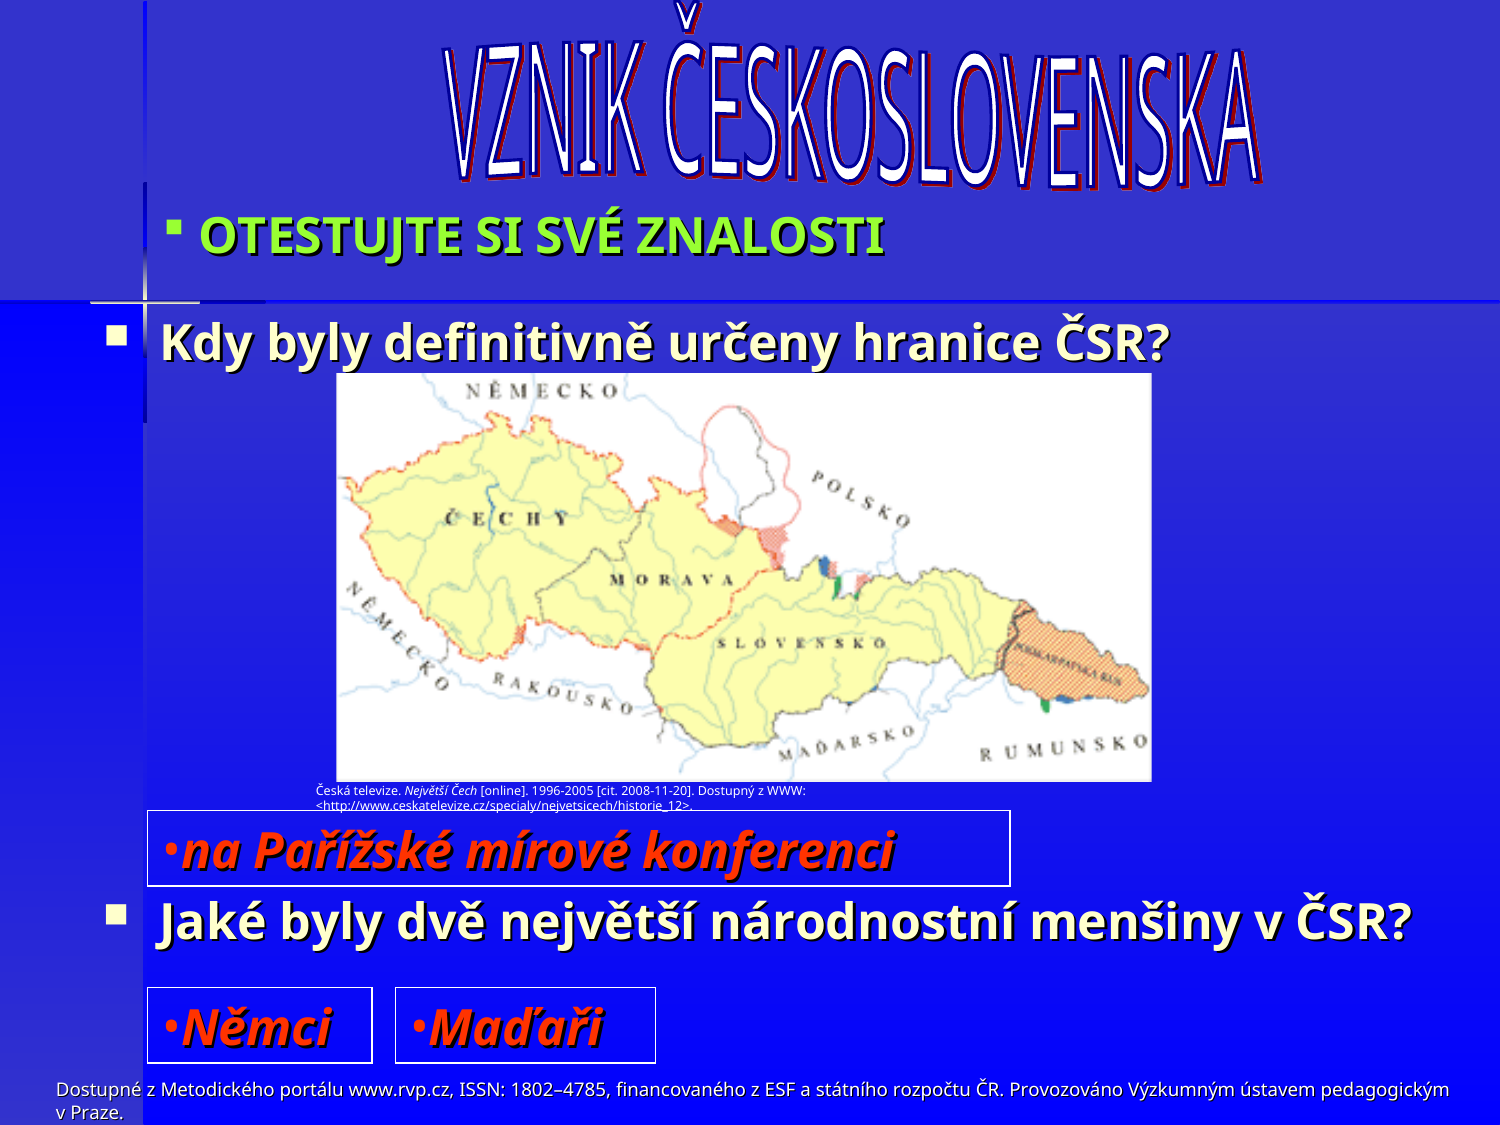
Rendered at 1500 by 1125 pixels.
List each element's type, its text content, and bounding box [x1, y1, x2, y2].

text_box VZNIK ČESKOSLOVENSKA [442, 46, 485, 179]
text_box VZNIK ČESKOSLOVENSKA [664, 41, 702, 176]
text_box VZNIK ČESKOSLOVENSKA [486, 44, 522, 177]
text_box VZNIK ČESKOSLOVENSKA [710, 44, 739, 176]
text_box VZNIK ČESKOSLOVENSKA [786, 46, 823, 179]
text_box Němci [147, 987, 373, 1064]
text_box VZNIK ČESKOSLOVENSKA [878, 49, 910, 183]
text_box VZNIK ČESKOSLOVENSKA [919, 51, 948, 183]
text_box VZNIK ČESKOSLOVENSKA [1178, 50, 1259, 185]
text_box OTESTUJTE SI SVÉ ZNALOSTI [147, 196, 987, 272]
text_box VZNIK ČESKOSLOVENSKA [578, 42, 597, 173]
text_box VZNIK ČESKOSLOVENSKA [606, 41, 643, 173]
picture [336, 373, 1152, 774]
text_box Česká televize. Největší Čech [online]. 1996-2005 [cit. 2008-11-20]. Dostupný z WWW: <http://www.ceskatelevize.cz/specialy/nejvetsicech/historie_12>. [301, 774, 1188, 821]
text_box VZNIK ČESKOSLOVENSKA [1001, 55, 1043, 186]
list Kdy byly definitivně určeny hranice ČSR? [88, 314, 1388, 693]
text_box VZNIK ČESKOSLOVENSKA [745, 44, 777, 178]
text_box VZNIK ČESKOSLOVENSKA [1087, 56, 1127, 187]
text_box na Pařížské mírové konferenci [147, 810, 1010, 887]
text_box Maďaři [395, 987, 656, 1064]
text_box VZNIK ČESKOSLOVENSKA [674, 0, 699, 31]
text_box Jaké byly dvě největší národnostní menšiny v ČSR? [88, 893, 1500, 1040]
text_box VZNIK ČESKOSLOVENSKA [952, 52, 998, 186]
text_box Dostupné z Metodického portálu www.rvp.cz, ISSN: 1802–4785, financovaného z ESF a státního rozpočtu ČR. Provozováno Výzkumným ústavem pedagogickým v Praze. [41, 1070, 1471, 1125]
text_box VZNIK ČESKOSLOVENSKA [1137, 54, 1169, 188]
text_box VZNIK ČESKOSLOVENSKA [530, 42, 570, 174]
text_box VZNIK ČESKOSLOVENSKA [1049, 56, 1077, 187]
text_box VZNIK ČESKOSLOVENSKA [825, 47, 872, 182]
